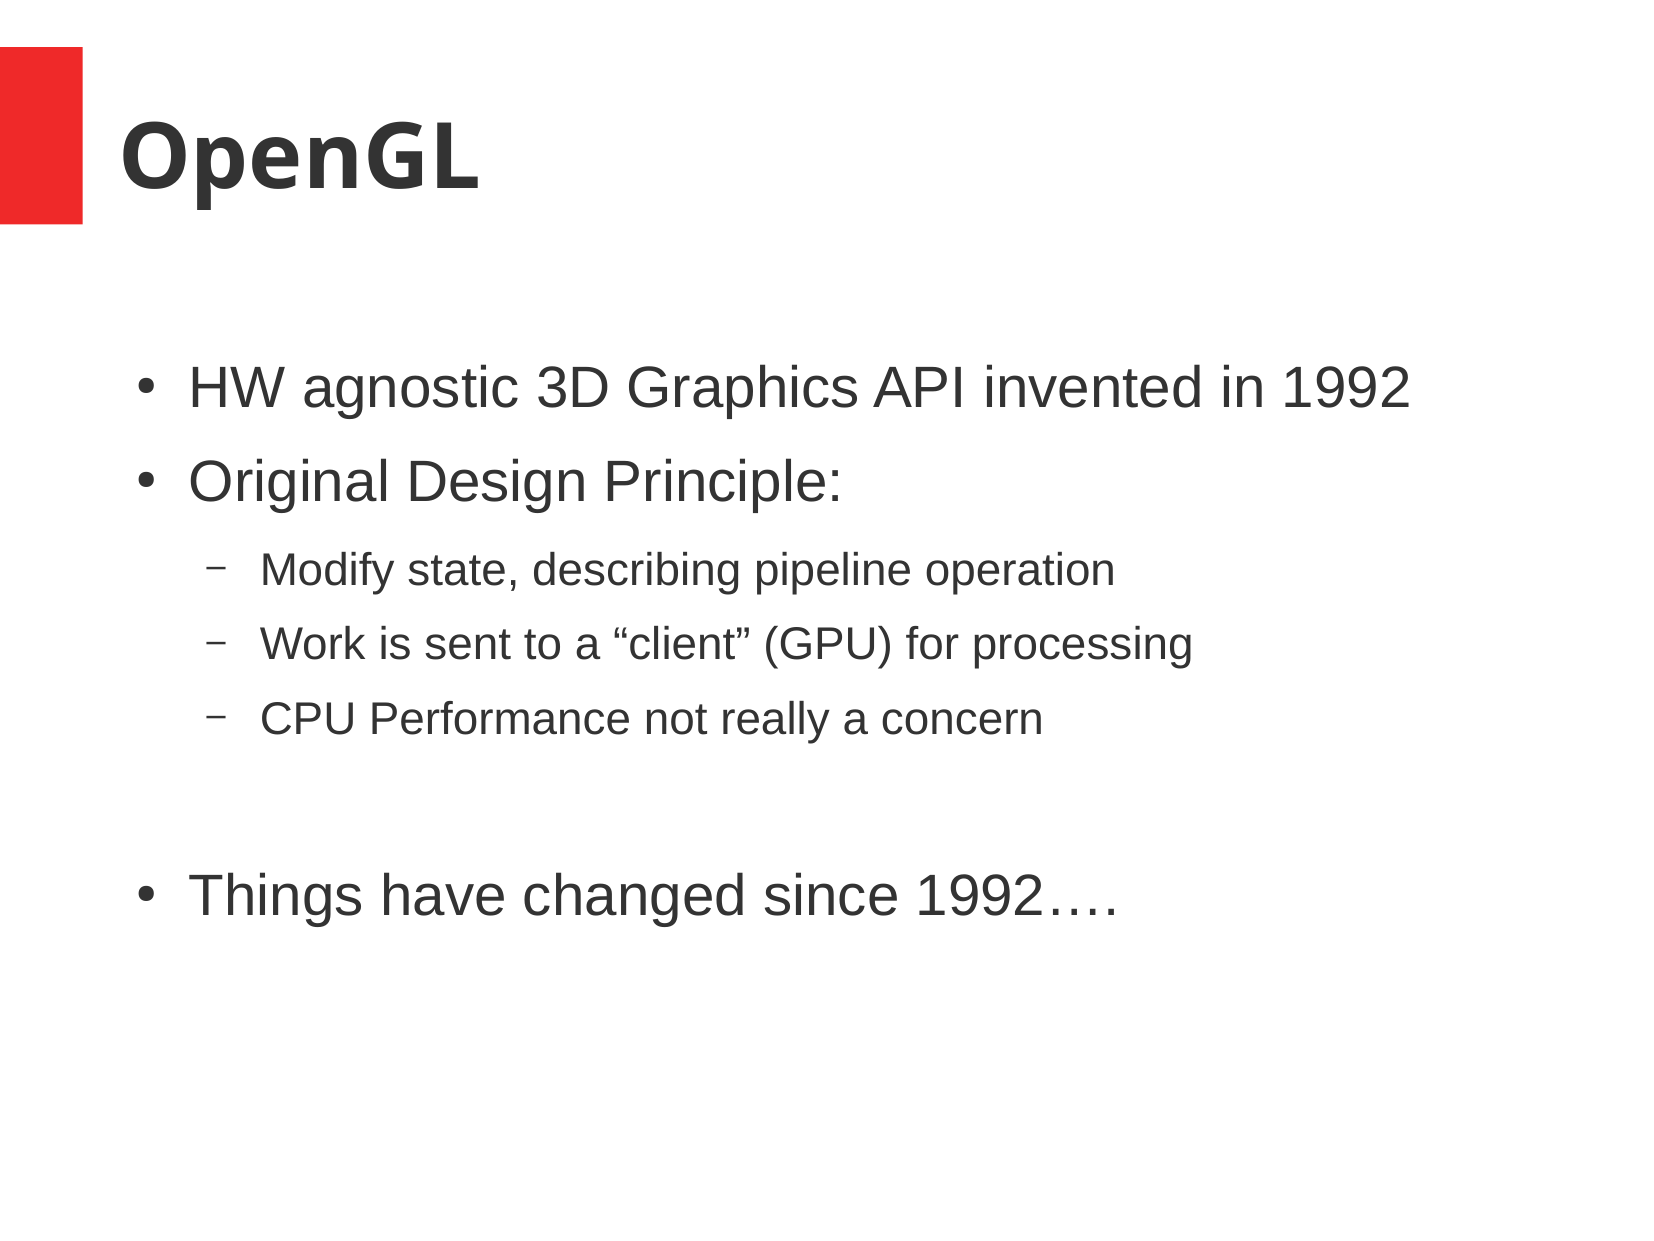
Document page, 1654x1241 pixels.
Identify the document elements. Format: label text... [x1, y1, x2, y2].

list HW agnostic 3D Graphics API invented in 1992 Original Design Principle: Modify state, describing pipeline operation Work is sent to a “client” (GPU) for processing CPU Performance not really a concern Things have changed since 1992…. [118, 354, 1536, 1074]
title OpenGL [118, 49, 1571, 257]
